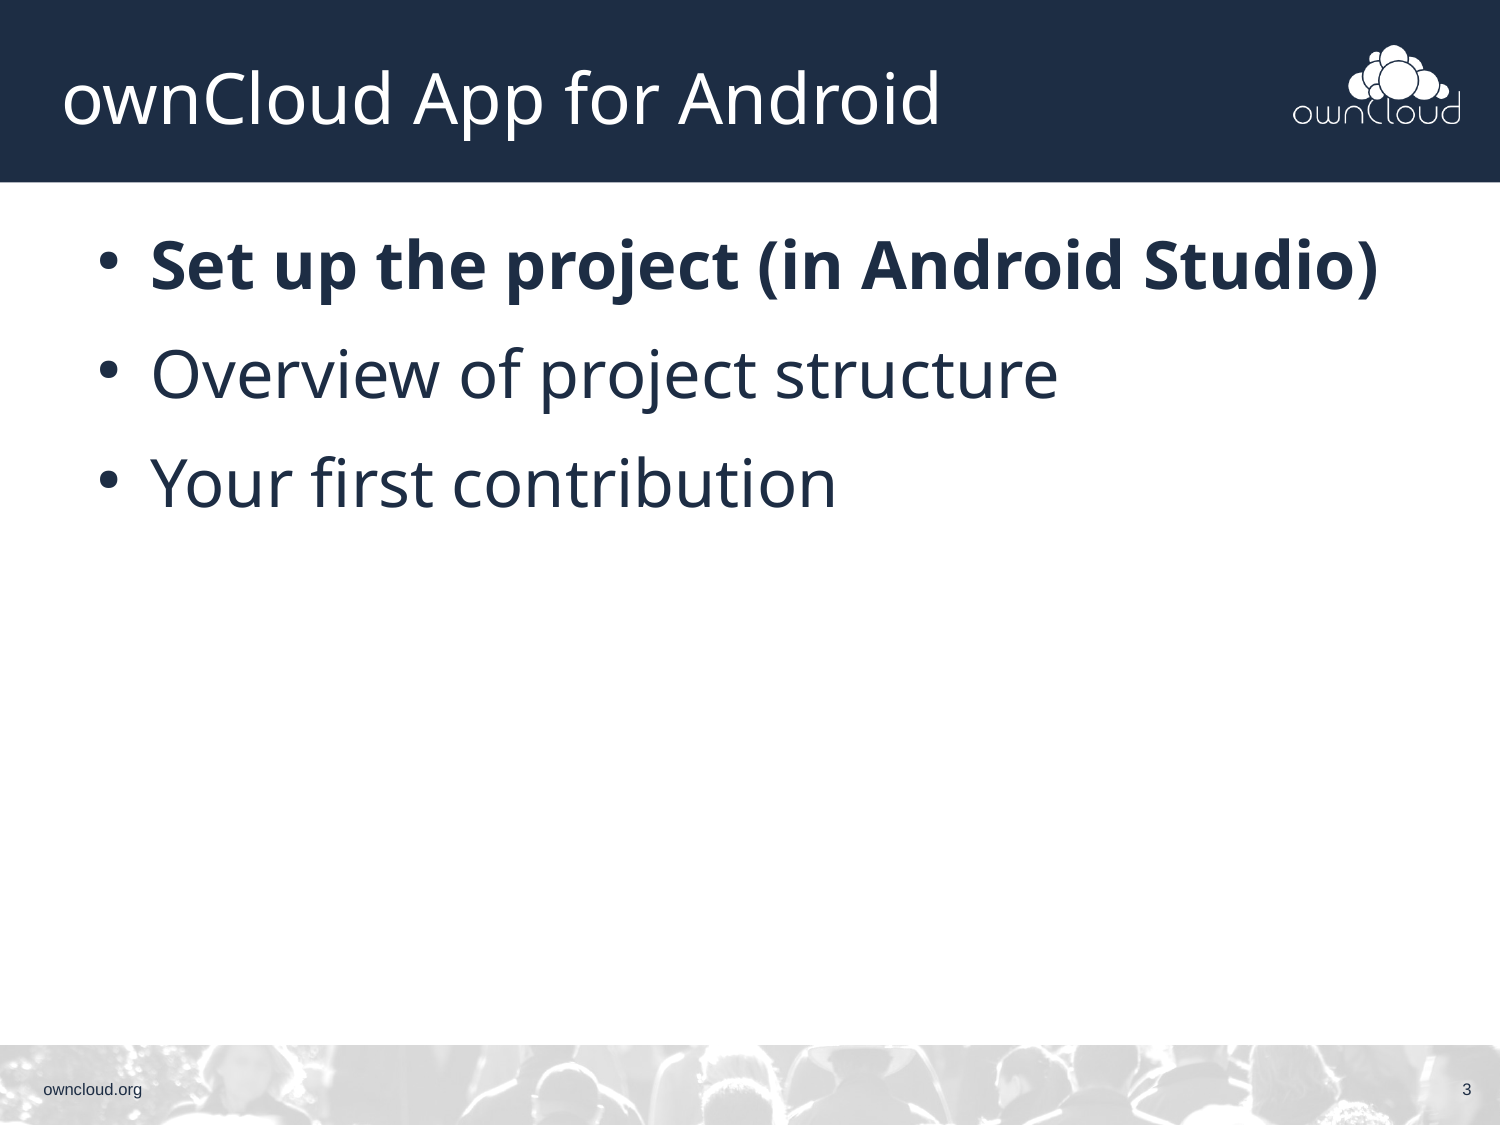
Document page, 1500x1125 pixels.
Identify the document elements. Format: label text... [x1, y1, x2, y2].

title ownCloud App for Android [46, 5, 1258, 187]
list Set up the project (in Android Studio) Overview of project structure Your first contribution [46, 214, 1465, 1026]
picture [0, 1045, 1500, 1125]
picture [1293, 45, 1460, 124]
